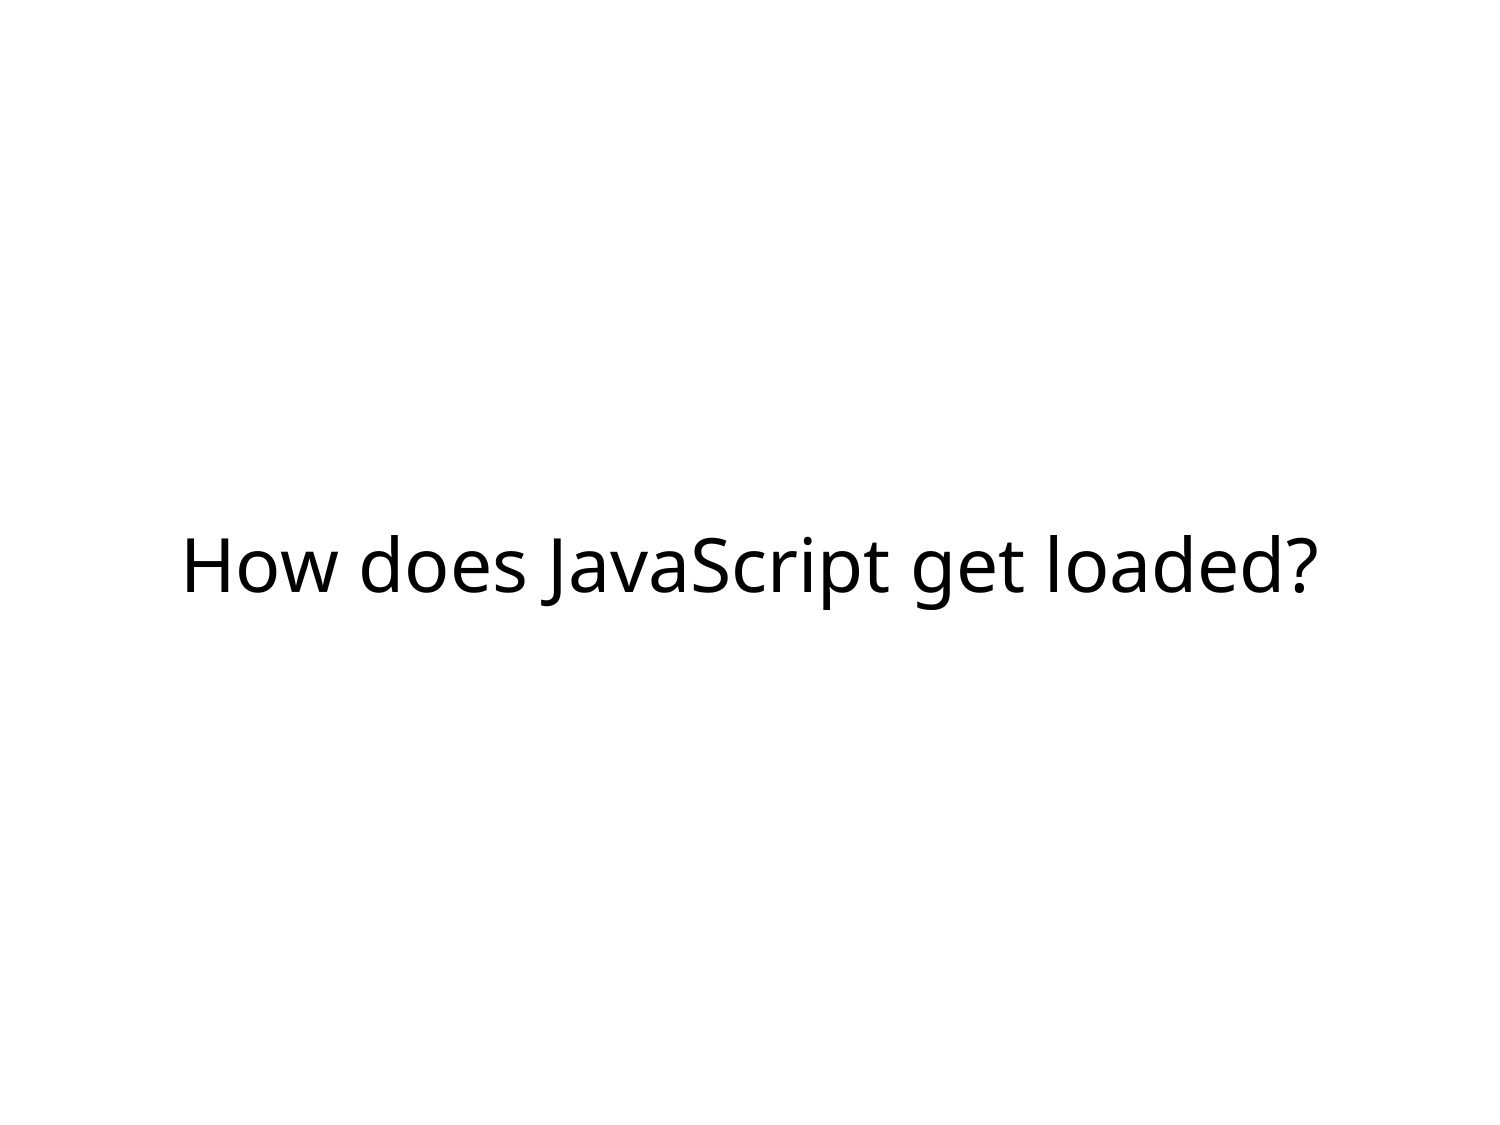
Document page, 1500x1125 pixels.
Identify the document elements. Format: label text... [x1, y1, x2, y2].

title How does JavaScript get loaded? [51, 470, 1449, 655]
